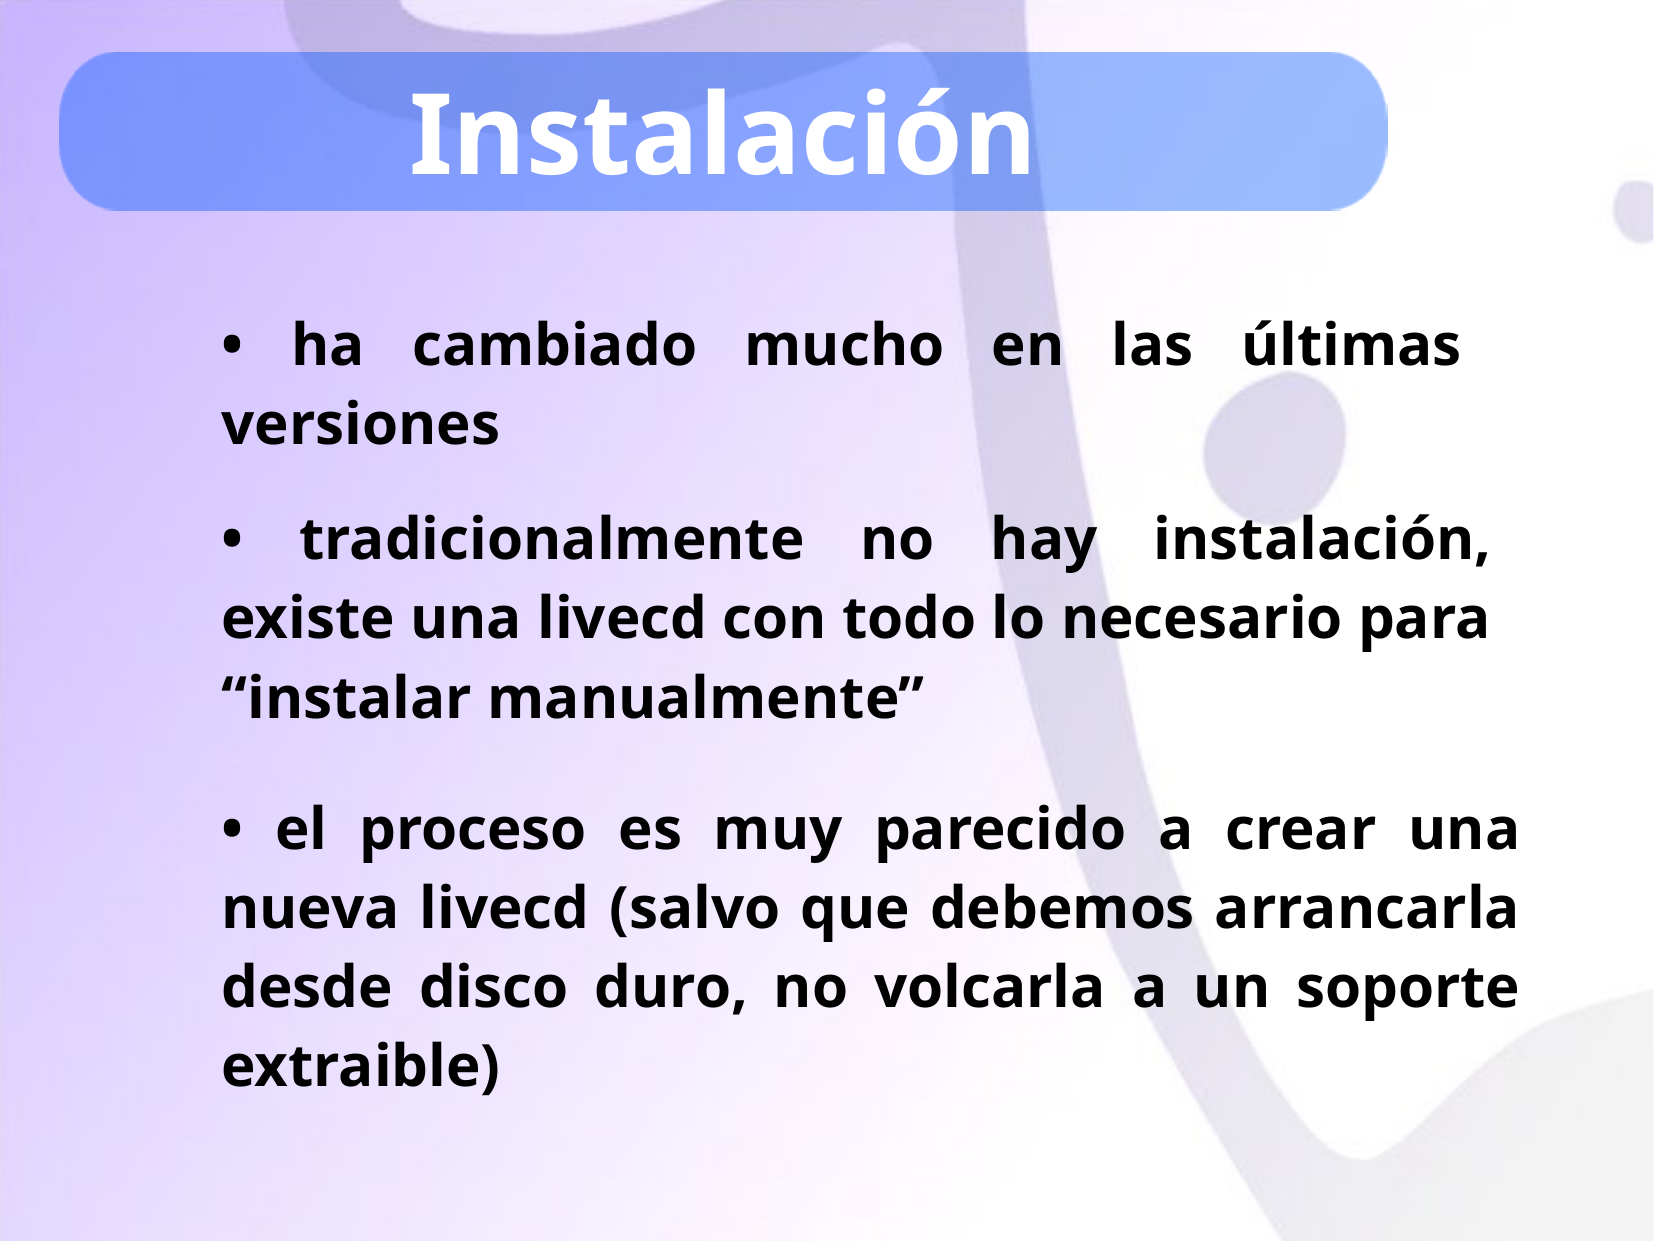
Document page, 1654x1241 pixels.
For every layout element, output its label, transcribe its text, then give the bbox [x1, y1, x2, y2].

text_box • el proceso es muy parecido a crear una nueva livecd (salvo que debemos arrancarla desde disco duro, no volcarla a un soporte extraible) [206, 779, 1536, 1103]
picture [0, 0, 1654, 1241]
text_box • tradicionalmente no hay instalación, existe una livecd con todo lo necesario para “instalar manualmente” [206, 490, 1506, 737]
text_box • ha cambiado mucho en las últimas versiones [206, 295, 1477, 465]
